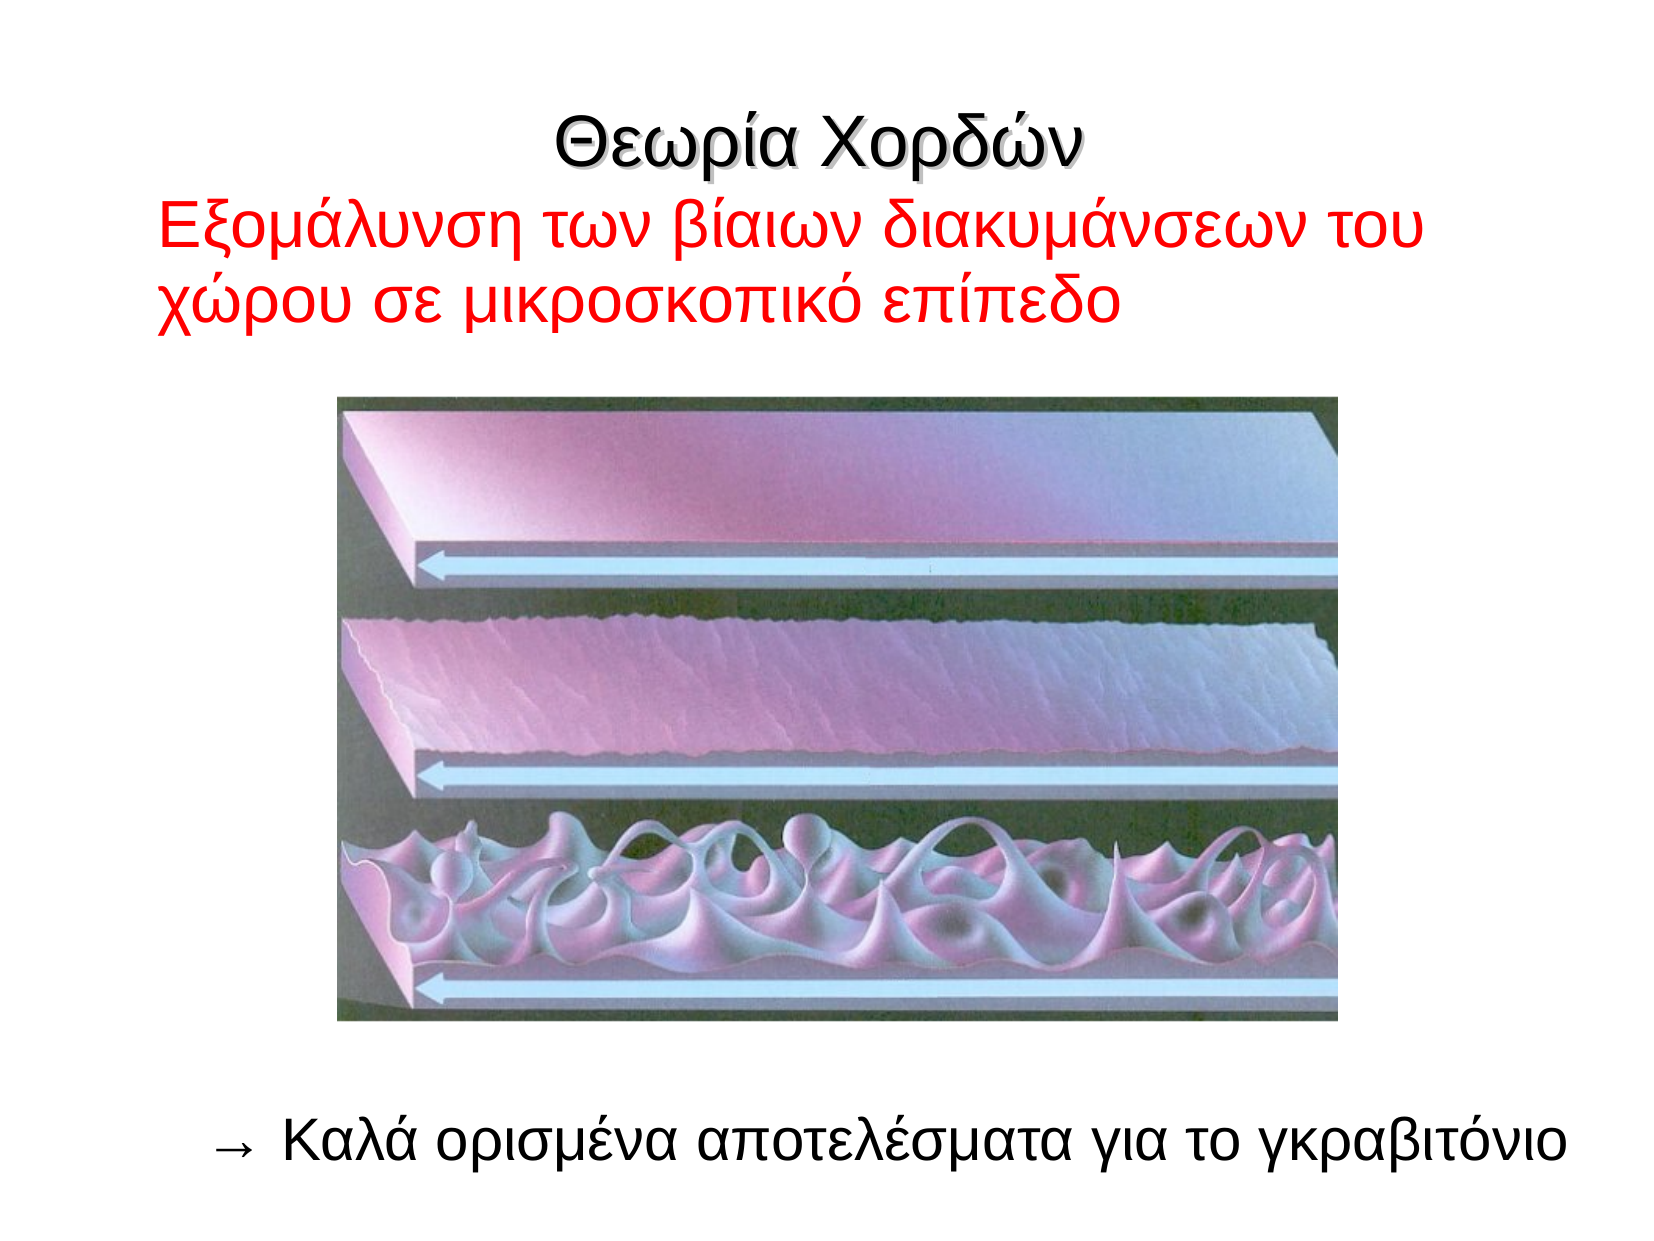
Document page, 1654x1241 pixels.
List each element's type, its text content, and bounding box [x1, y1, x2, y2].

picture [337, 333, 1338, 1084]
title Θεωρία Χορδών [75, 47, 1564, 235]
list → Καλά ορισμένα αποτελέσματα για το γκραβιτόνιο [86, 1105, 1576, 1216]
list Εξομάλυνση των βίαιων διακυμάνσεων του χώρου σε μικροσκοπικό επίπεδο [86, 187, 1576, 1007]
